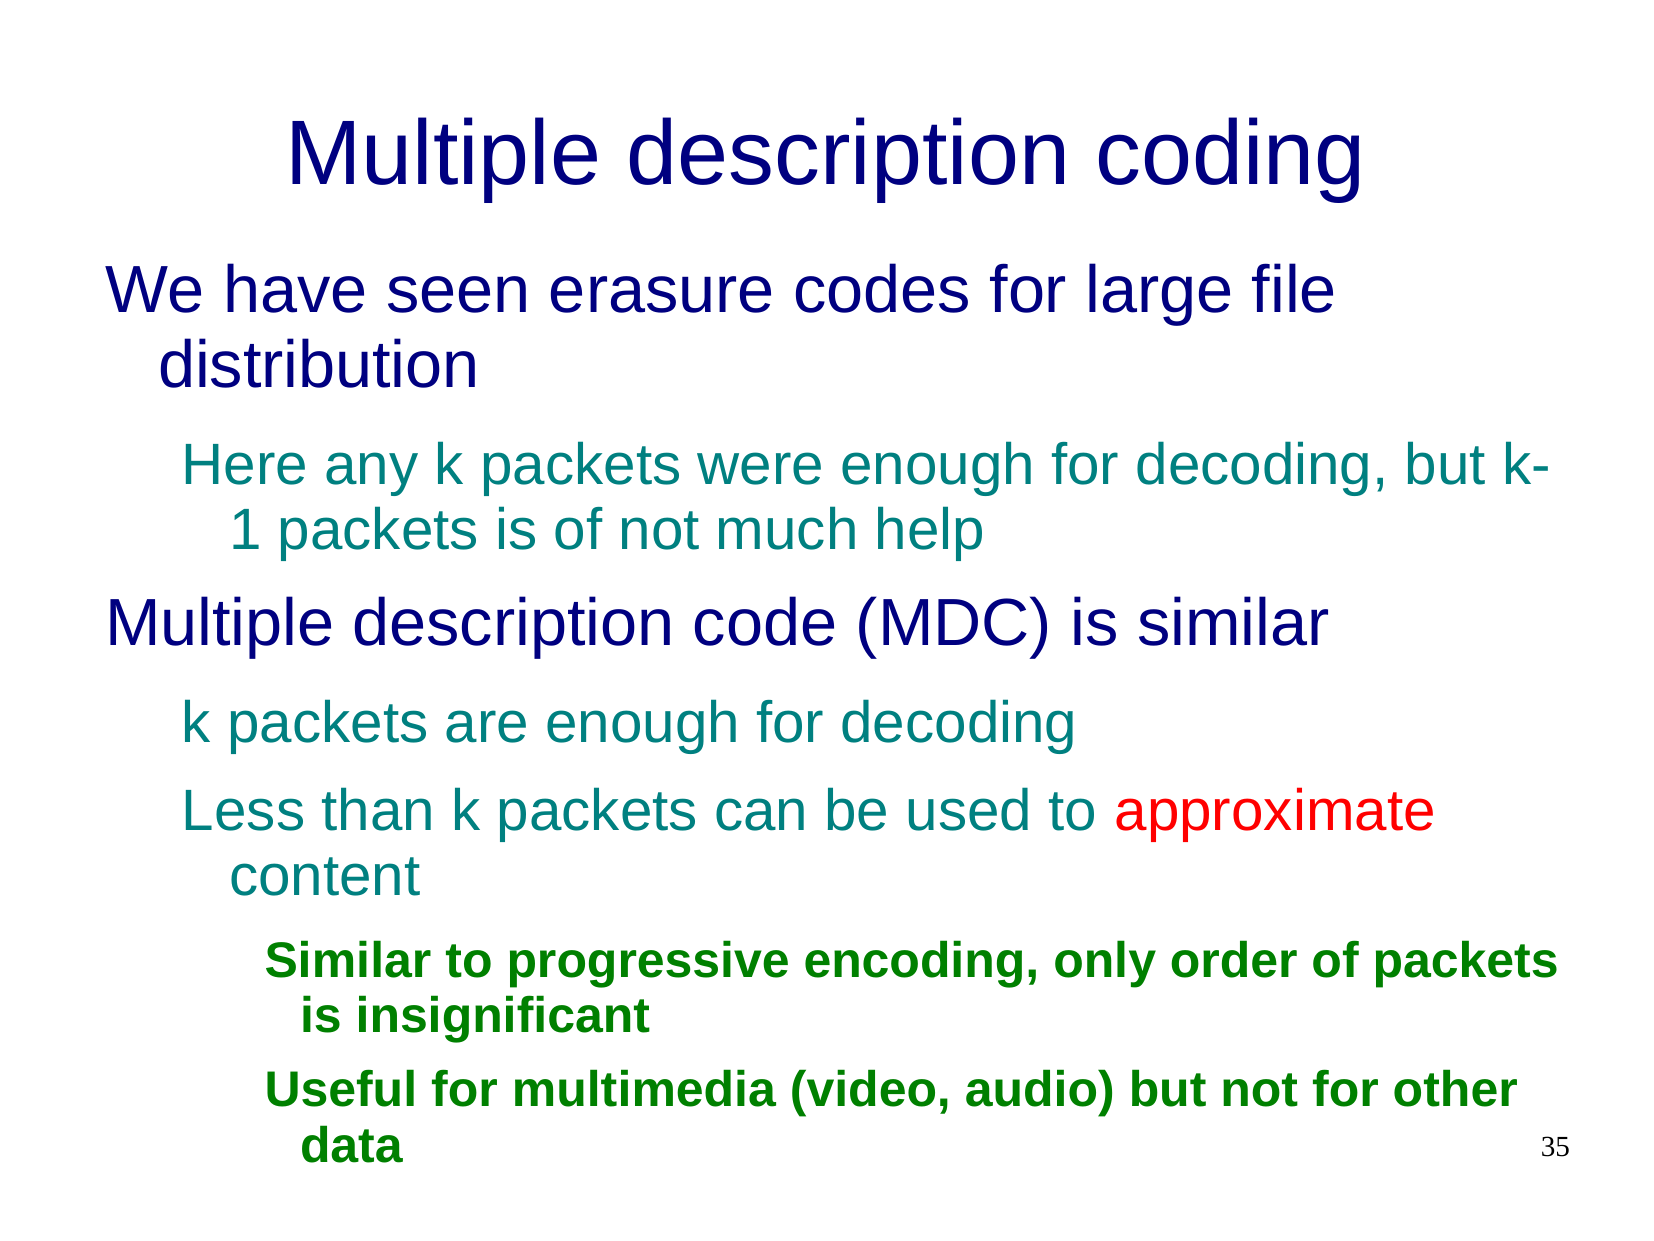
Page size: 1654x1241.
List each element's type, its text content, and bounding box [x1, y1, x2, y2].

title Multiple description coding [82, 49, 1571, 257]
list We have seen erasure codes for large file distribution Here any k packets were enough for decoding, but k-1 packets is of not much help Multiple description code (MDC) is similar k packets are enough for decoding Less than k packets can be used to approximate content Similar to progressive encoding, only order of packets is insignificant Useful for multimedia (video, audio) but not for other data [87, 252, 1576, 1177]
